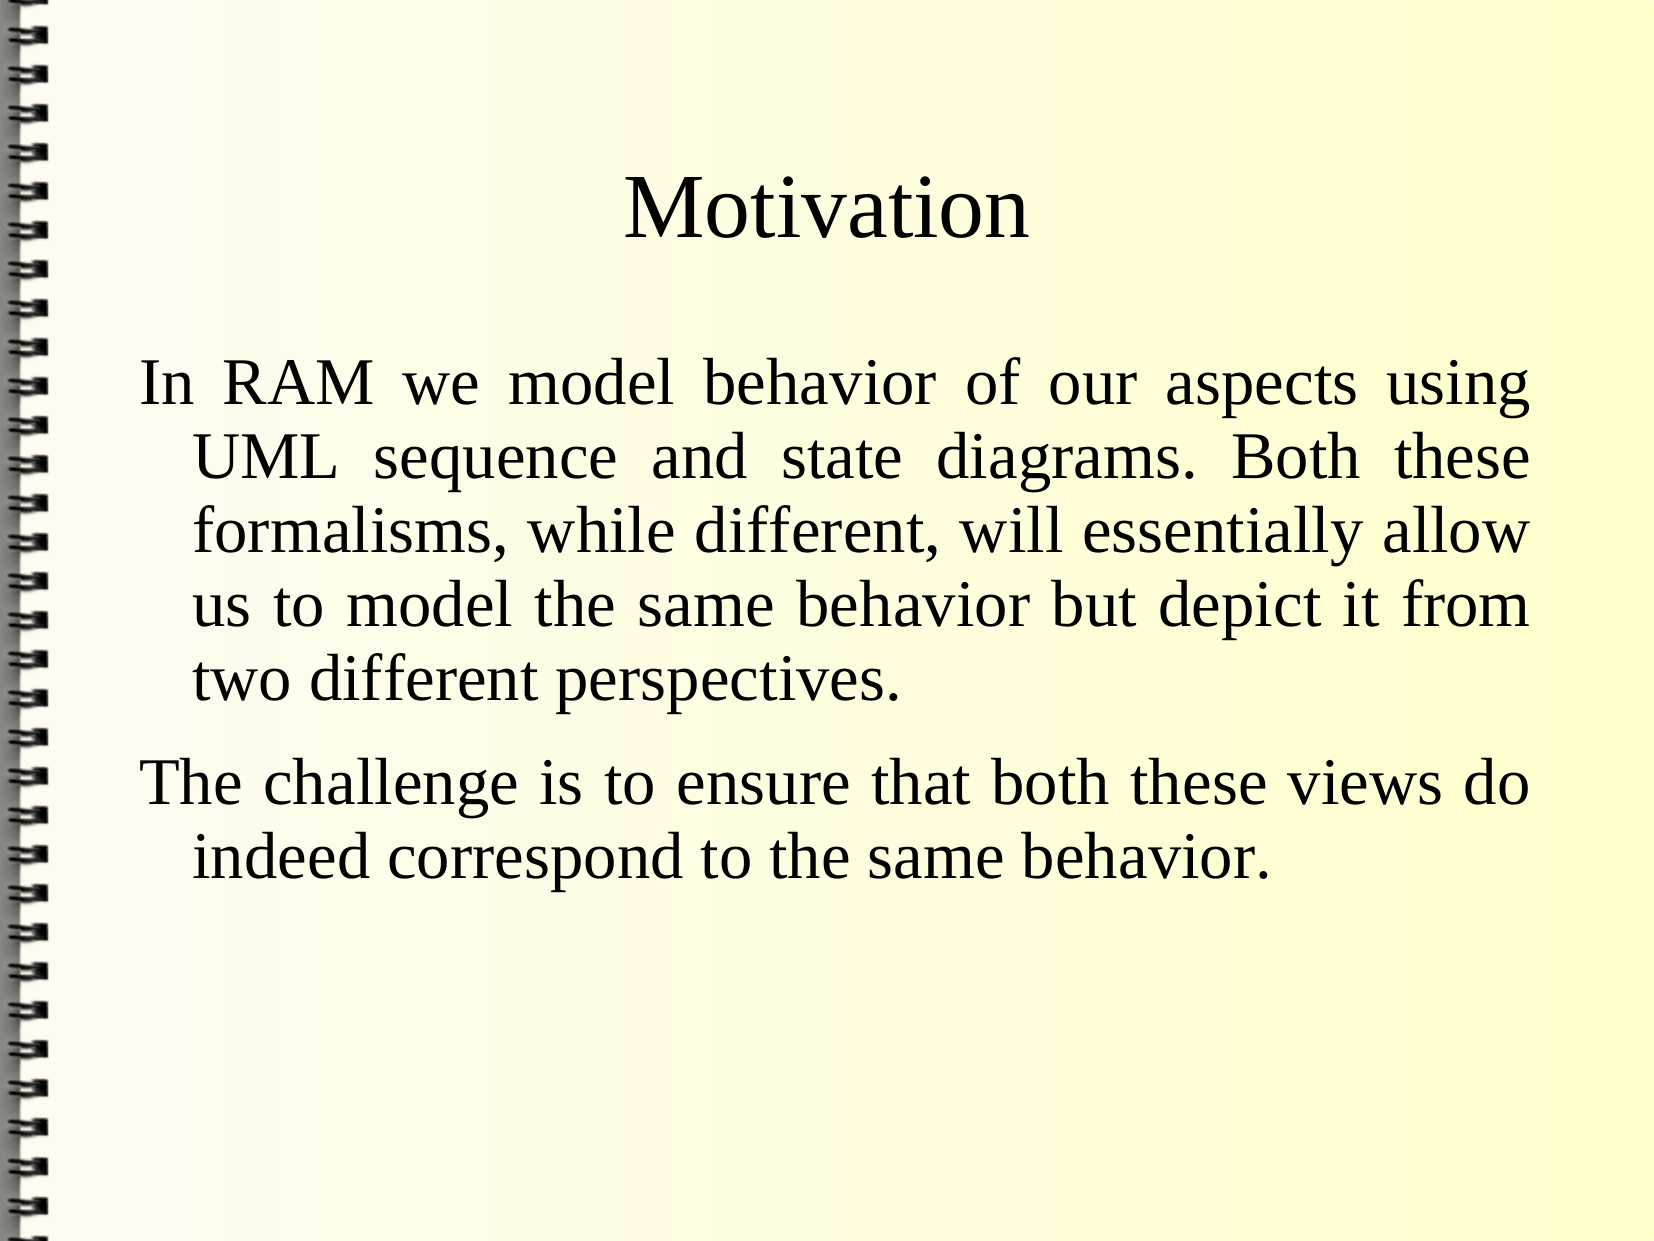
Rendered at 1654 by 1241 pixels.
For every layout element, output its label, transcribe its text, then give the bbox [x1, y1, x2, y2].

title Motivation [121, 102, 1534, 311]
picture [0, 0, 1654, 1241]
list In RAM we model behavior of our aspects using UML sequence and state diagrams. Both these formalisms, while different, will essentially allow us to model the same behavior but depict it from two different perspectives. The challenge is to ensure that both these views do indeed correspond to the same behavior. [121, 344, 1534, 1127]
